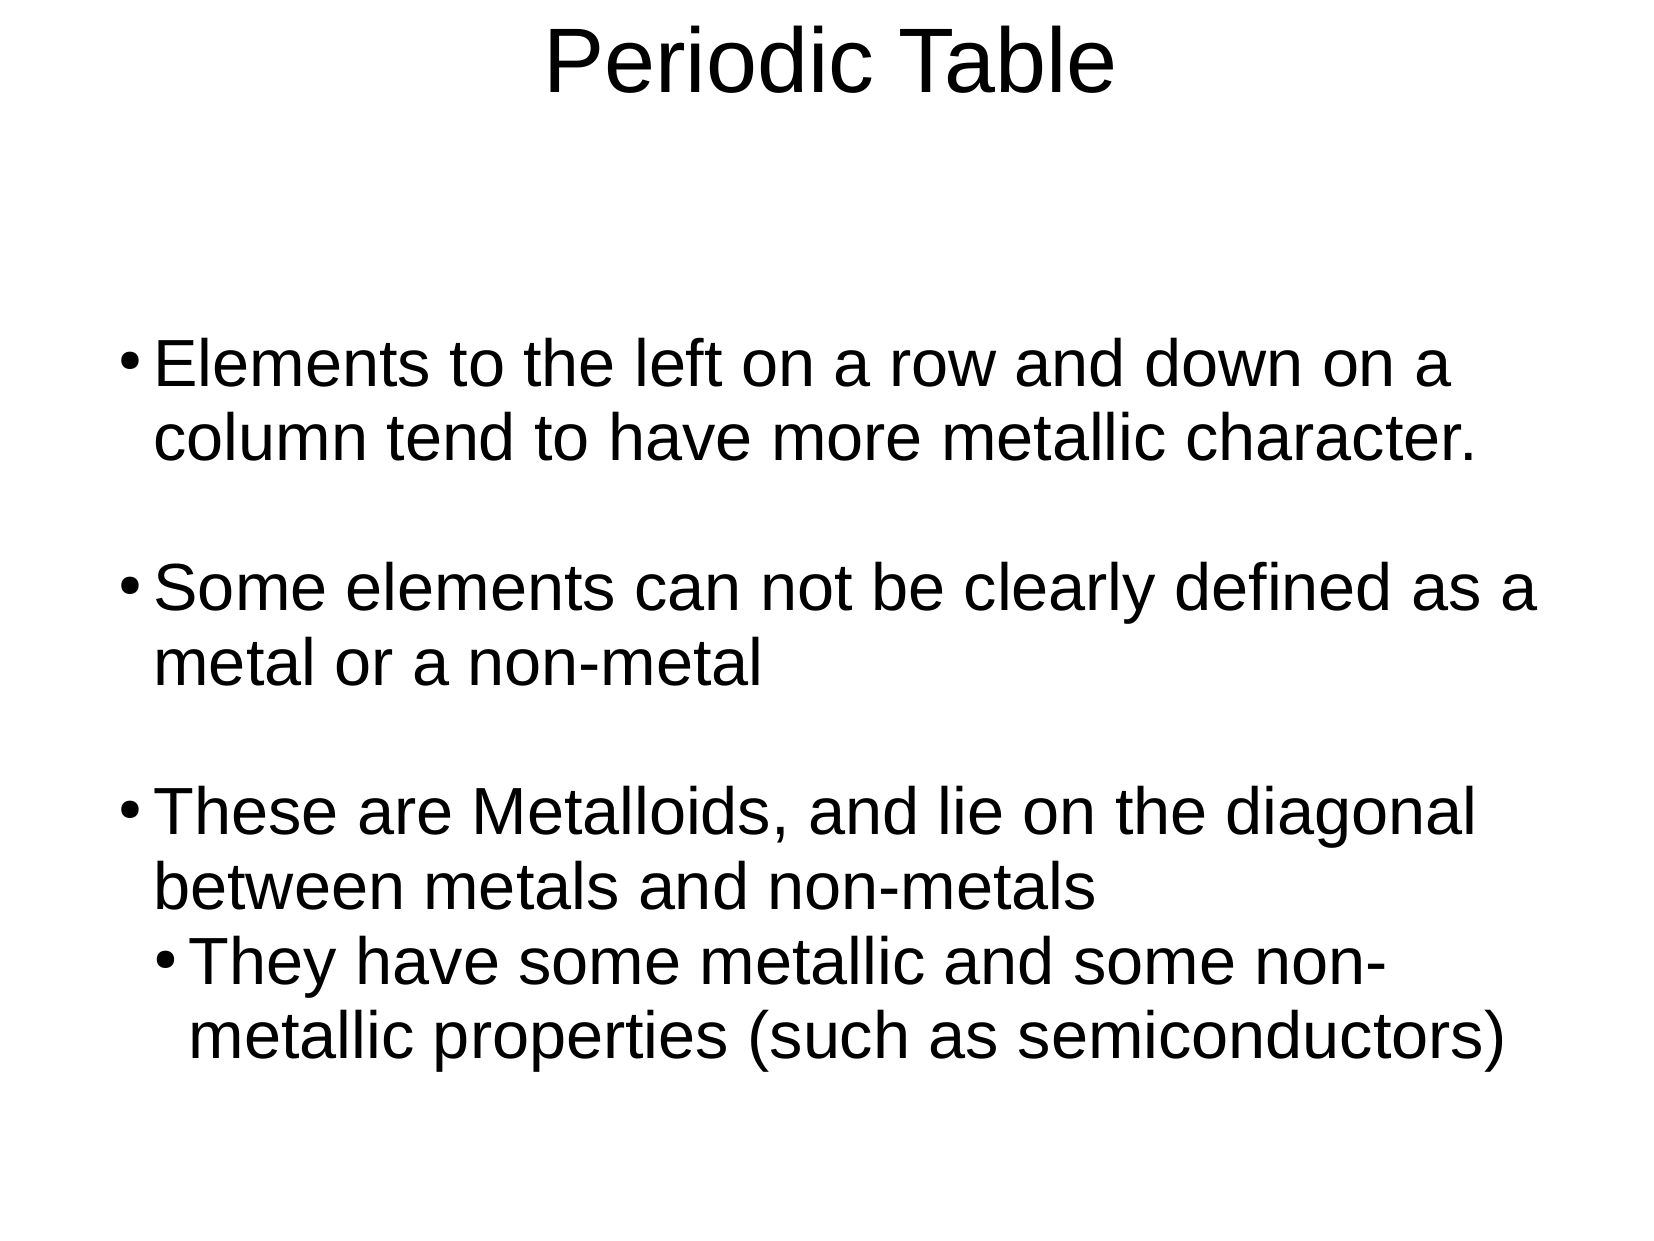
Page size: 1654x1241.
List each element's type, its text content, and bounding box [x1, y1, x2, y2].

title Periodic Table [86, 9, 1576, 113]
subtitle Elements to the left on a row and down on a column tend to have more metallic character. Some elements can not be clearly defined as a metal or a non-metal These are Metalloids, and lie on the diagonal between metals and non-metals They have some metallic and some non-metallic properties (such as semiconductors) [82, 290, 1571, 1109]
